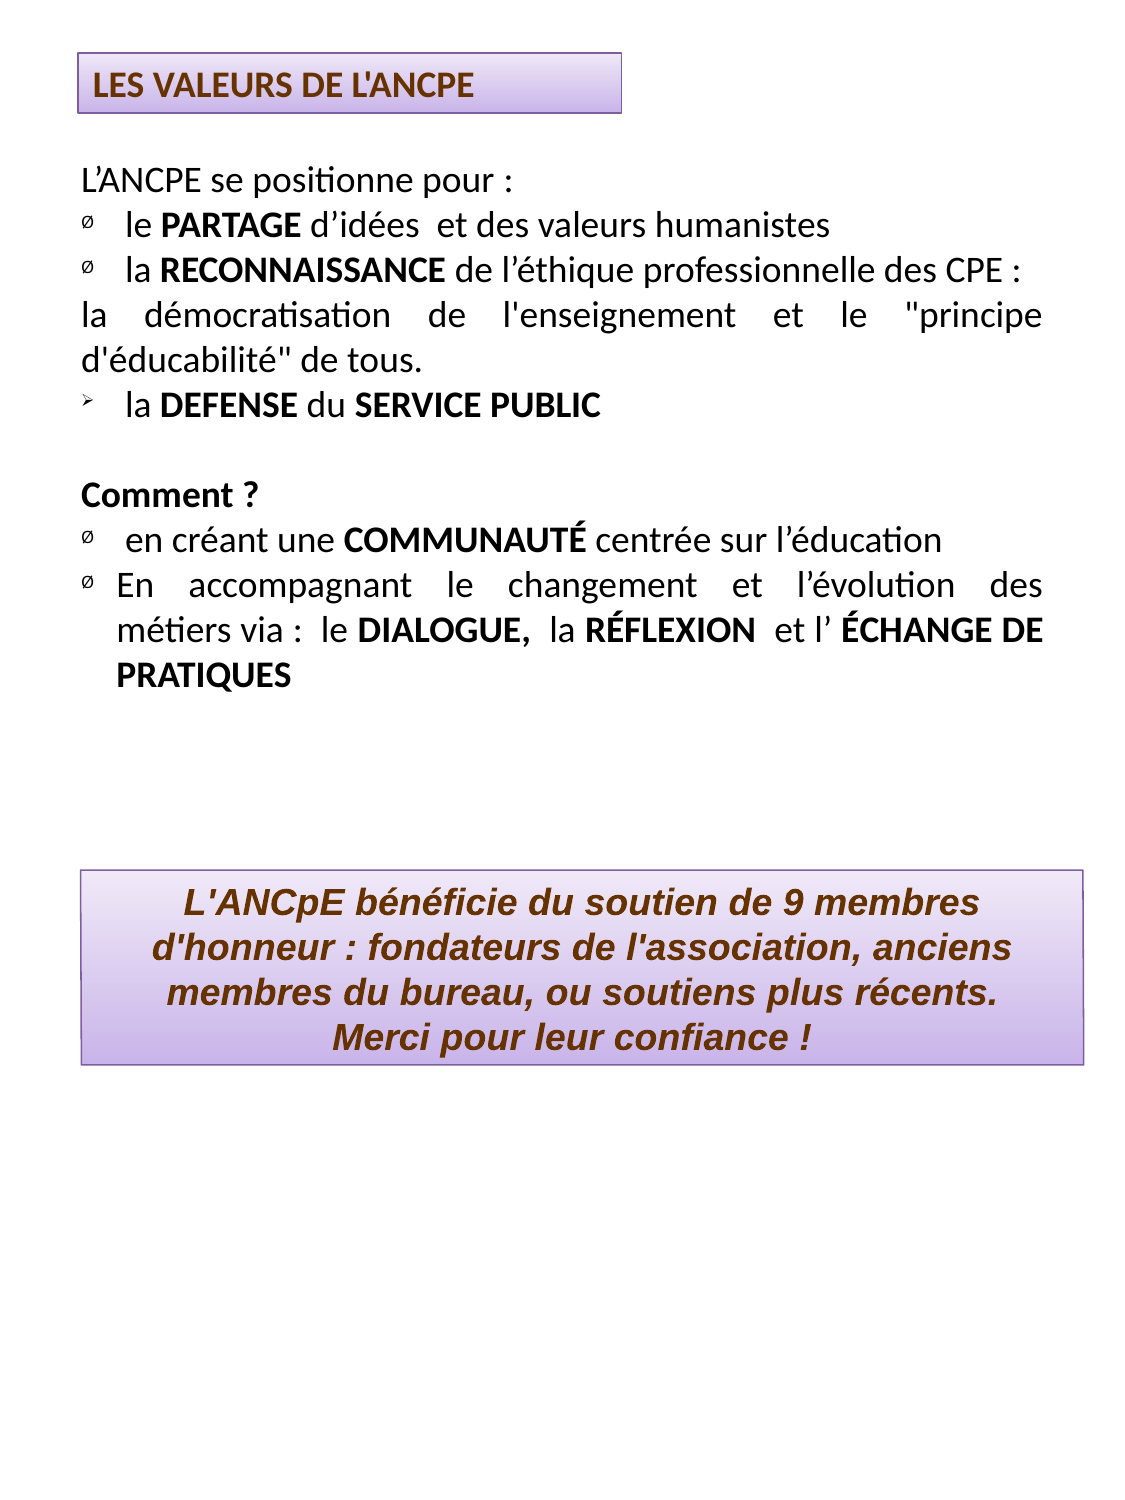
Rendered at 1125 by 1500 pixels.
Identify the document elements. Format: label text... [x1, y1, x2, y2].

text_box LES VALEURS DE L'ANCPE [78, 53, 622, 113]
text_box L'ANCpE bénéficie du soutien de 9 membres d'honneur : fondateurs de l'association, anciens membres du bureau, ou soutiens plus récents. Merci pour leur confiance ! [80, 870, 1084, 1065]
text_box L’ANCPE se positionne pour : le PARTAGE d’idées et des valeurs humanistes la RECONNAISSANCE de l’éthique professionnelle des CPE : la démocratisation de l'enseignement et le "principe d'éducabilité" de tous. la DEFENSE du SERVICE PUBLIC Comment ? en créant une COMMUNAUTÉ centrée sur l’éducation En accompagnant le changement et l’évolution des métiers via : le DIALOGUE, la RÉFLEXION et l’ ÉCHANGE DE PRATIQUES [66, 147, 1059, 703]
